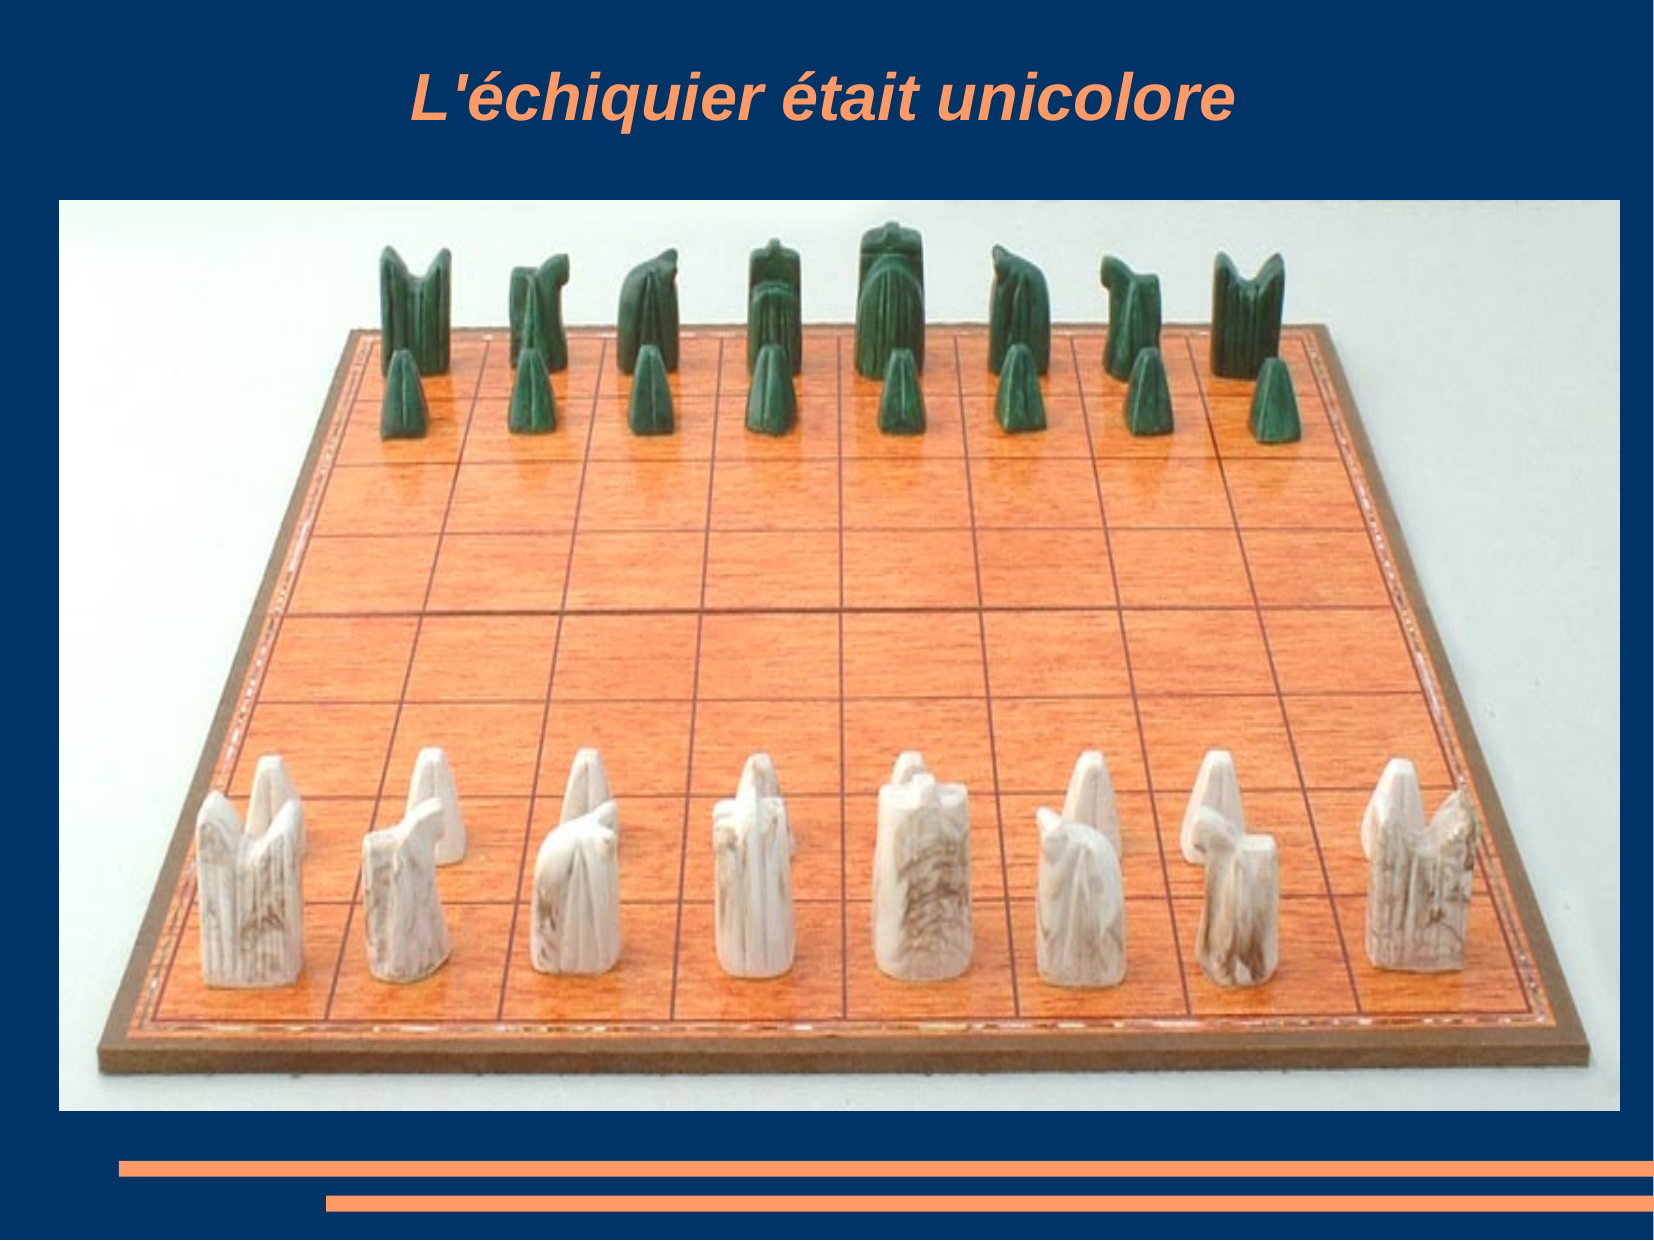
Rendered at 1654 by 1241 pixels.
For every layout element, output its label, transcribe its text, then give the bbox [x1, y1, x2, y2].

picture [59, 200, 1620, 1111]
title L'échiquier était unicolore [118, 0, 1531, 200]
